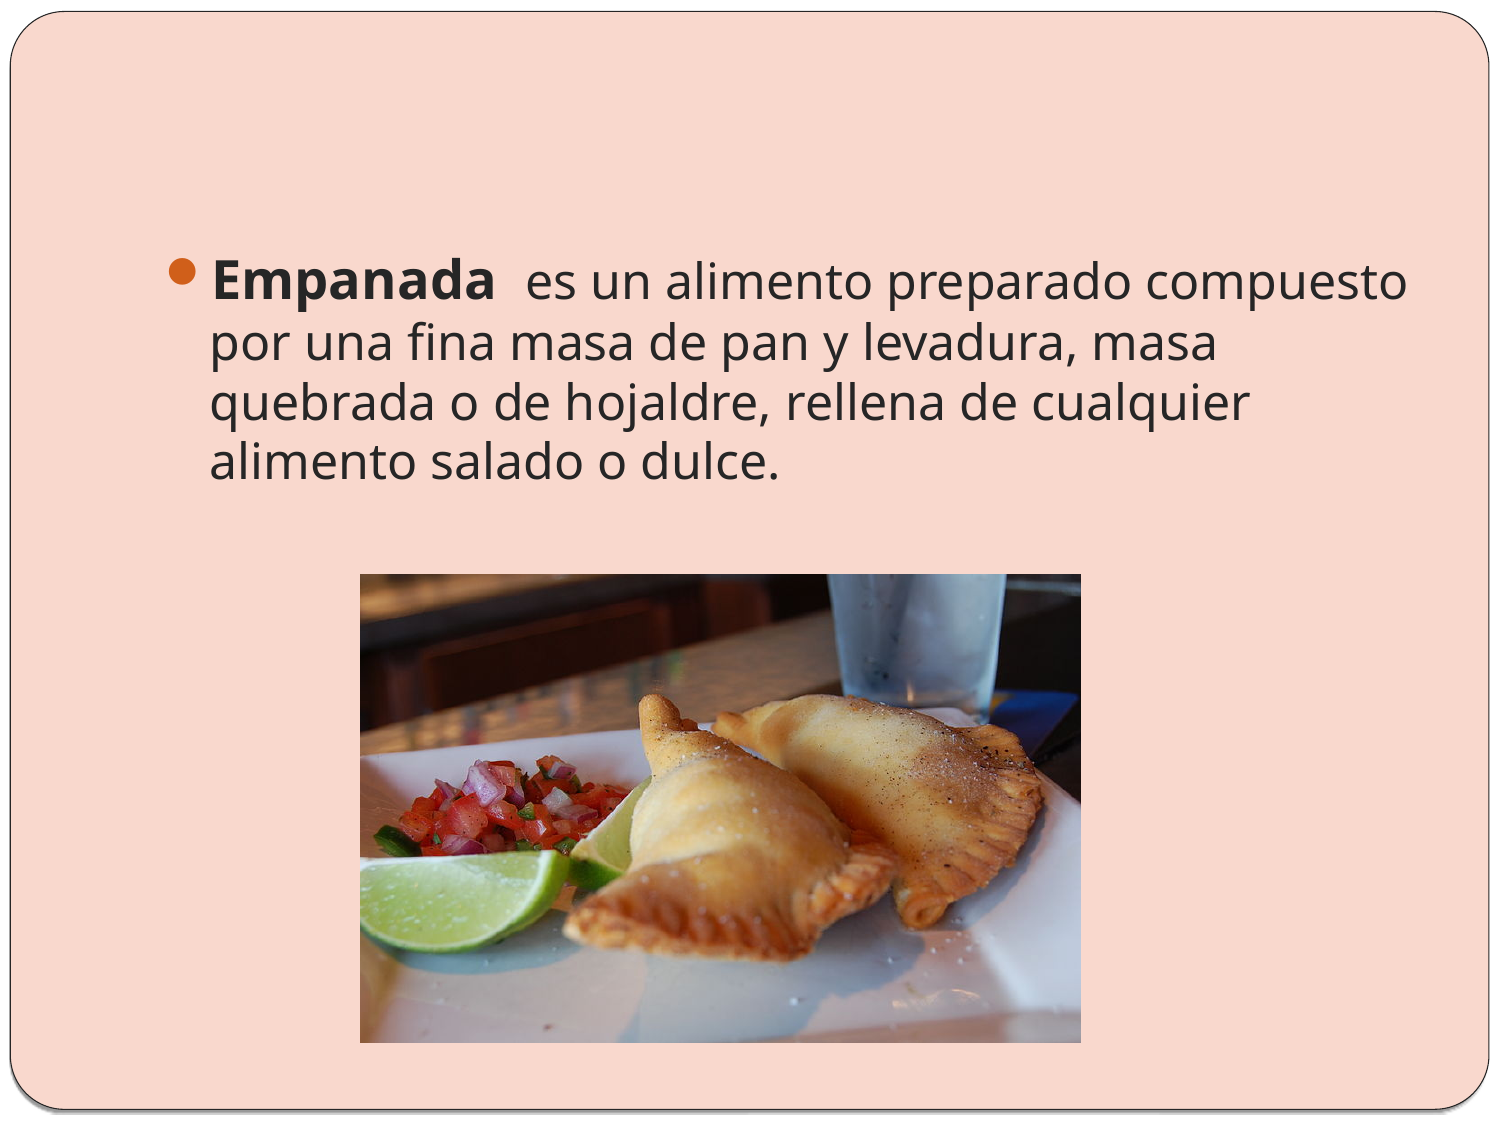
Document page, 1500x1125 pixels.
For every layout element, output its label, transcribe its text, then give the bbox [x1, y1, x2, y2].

picture [360, 574, 1081, 1043]
list Empanada es un alimento preparado compuesto por una fina masa de pan y levadura, masa quebrada o de hojaldre, rellena de cualquier alimento salado o dulce. [150, 237, 1425, 988]
